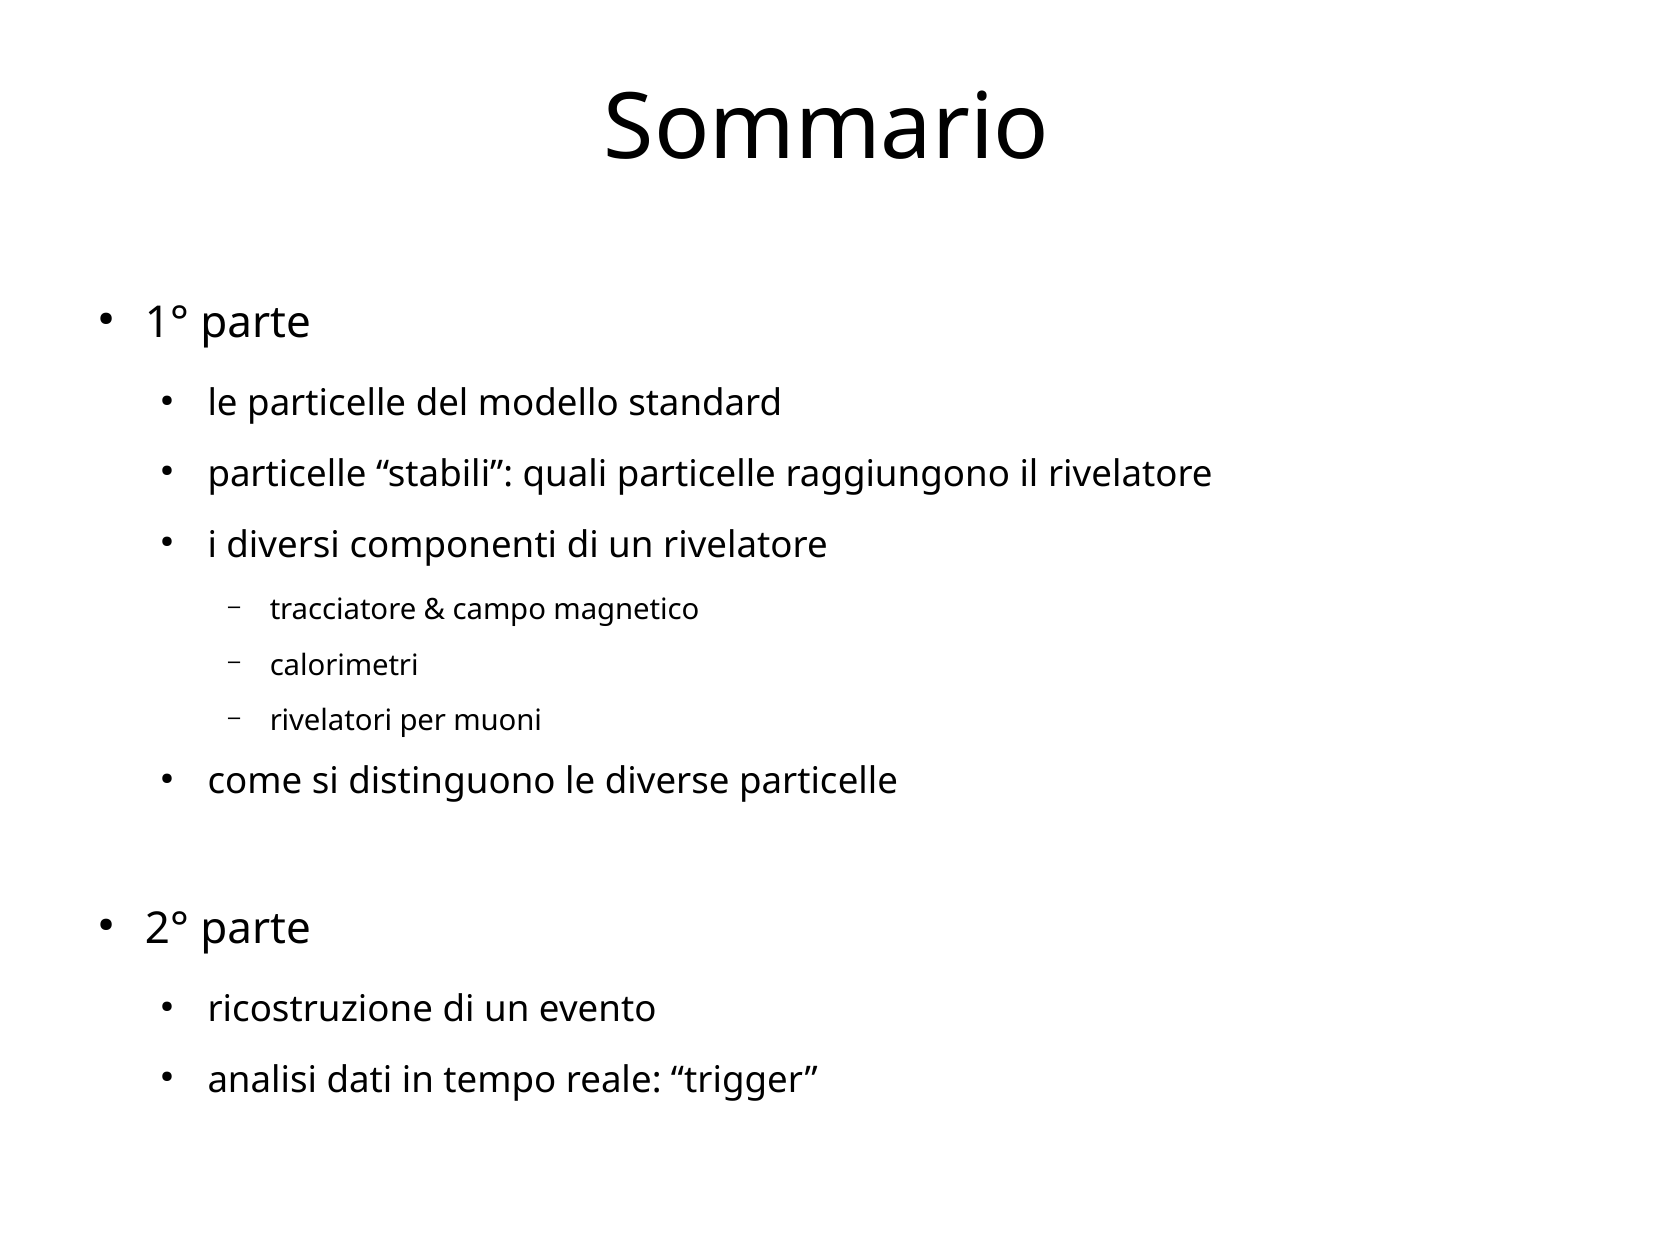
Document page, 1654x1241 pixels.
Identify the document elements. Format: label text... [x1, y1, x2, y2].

title Sommario [82, 19, 1571, 227]
list 1° parte le particelle del modello standard particelle “stabili”: quali particelle raggiungono il rivelatore i diversi componenti di un rivelatore tracciatore & campo magnetico calorimetri rivelatori per muoni come si distinguono le diverse particelle 2° parte ricostruzione di un evento analisi dati in tempo reale: “trigger” [82, 290, 1571, 1109]
